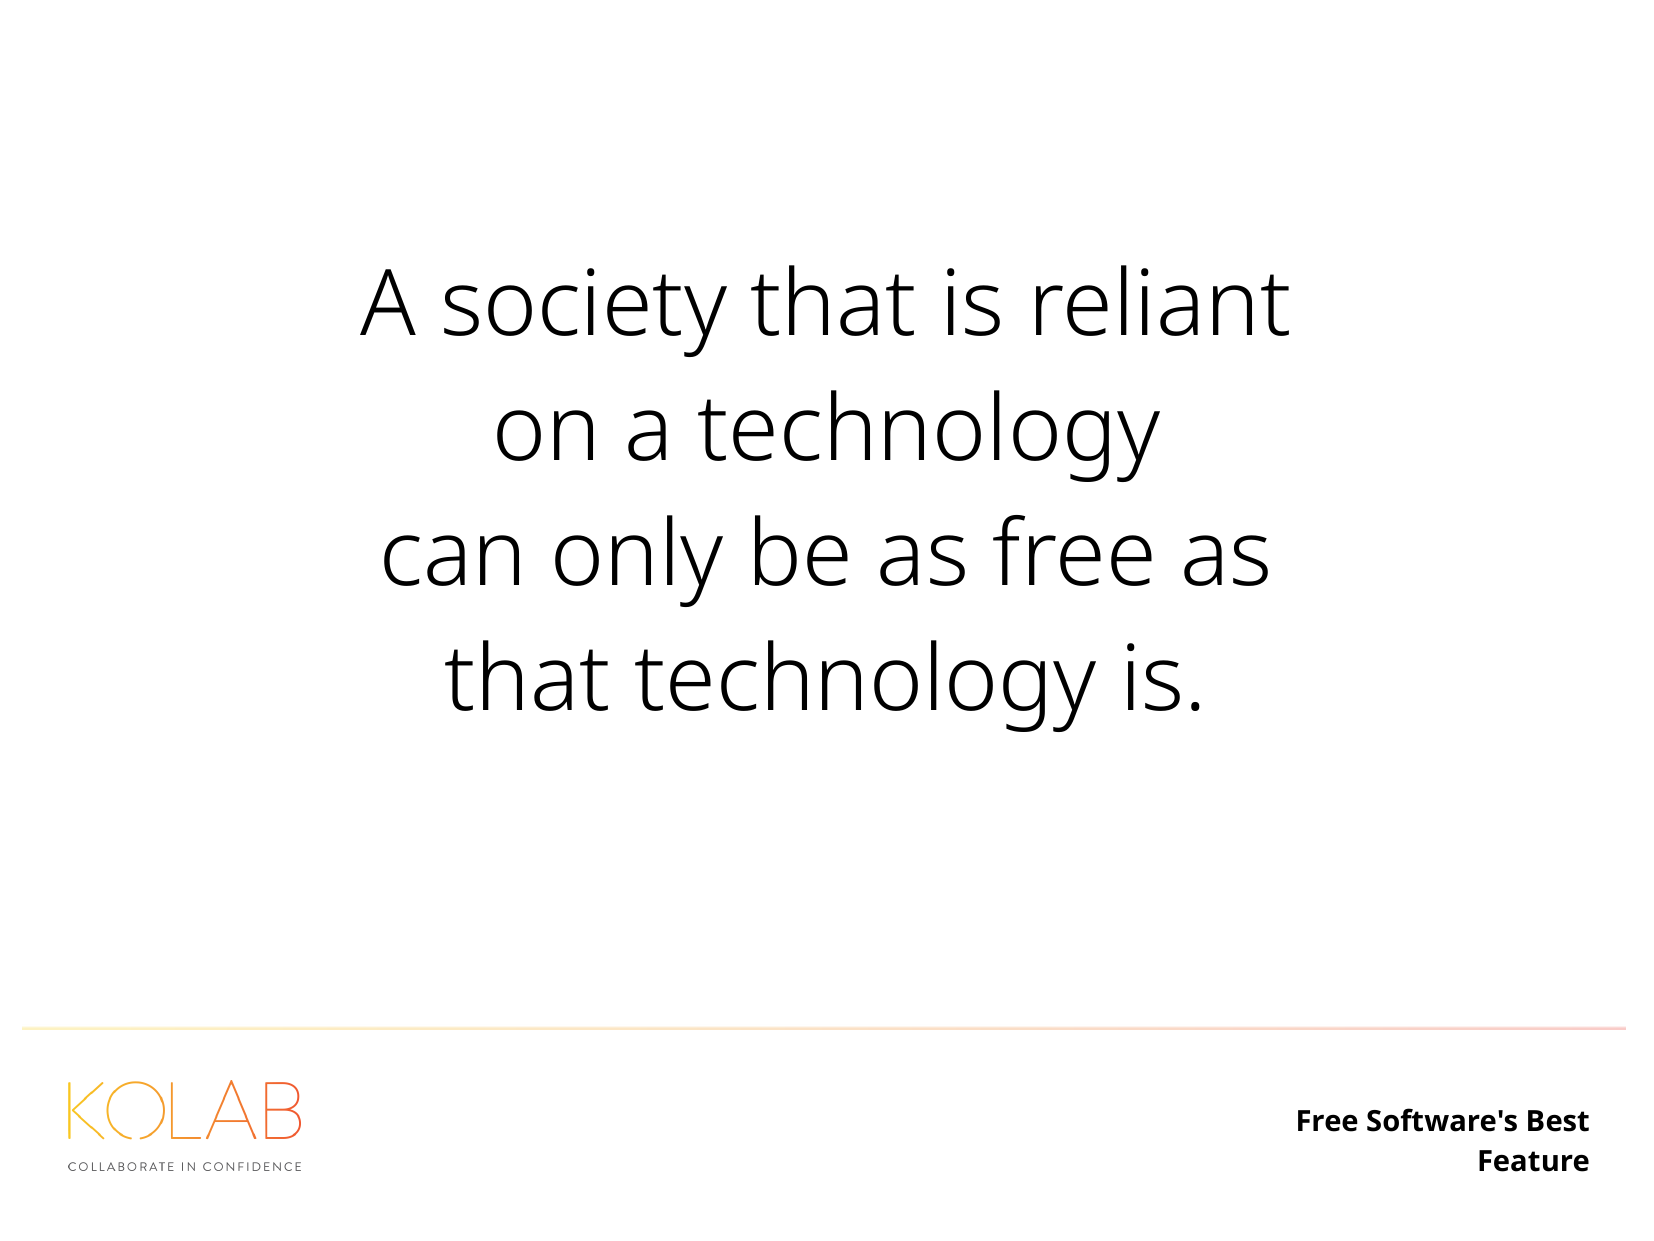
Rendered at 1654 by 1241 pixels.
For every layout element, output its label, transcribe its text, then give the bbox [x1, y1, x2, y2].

title A society that is reliant on a technology can only be as free as that technology is. [0, 273, 1654, 702]
picture [68, 1080, 301, 1171]
picture [22, 1023, 1626, 1030]
